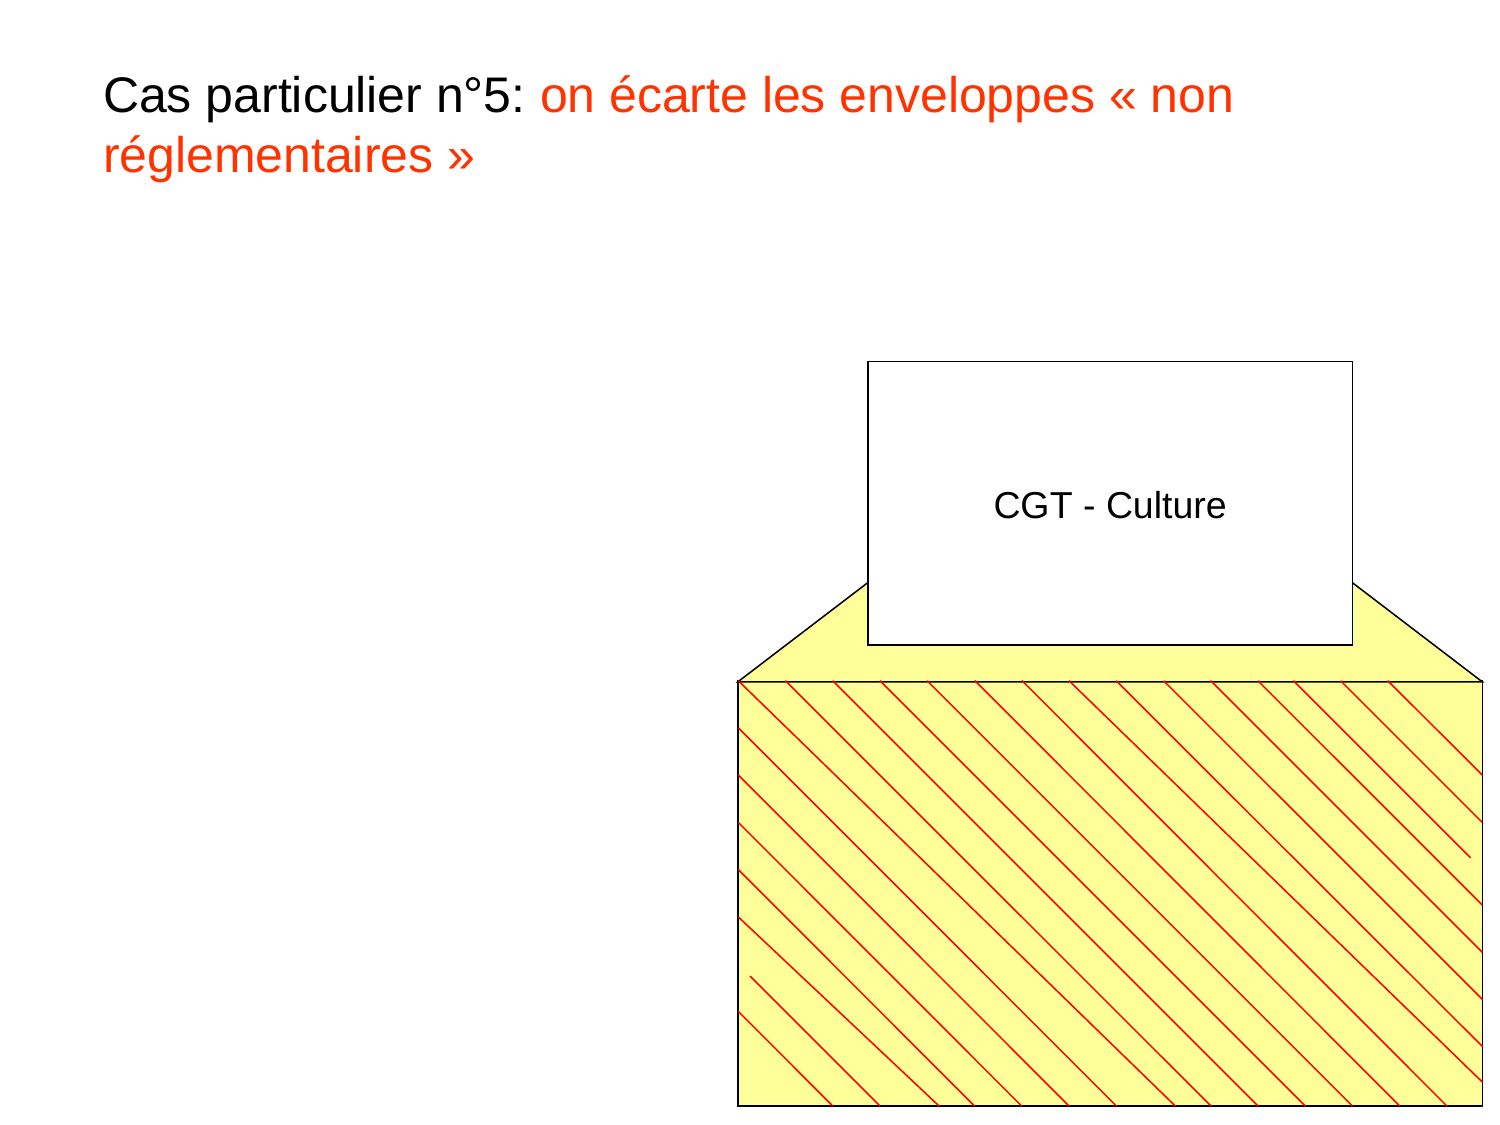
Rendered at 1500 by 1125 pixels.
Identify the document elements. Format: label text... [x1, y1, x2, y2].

text_box CGT - Culture [867, 361, 1353, 646]
text_box Cas particulier n°5: on écarte les enveloppes « non réglementaires » [88, 54, 1353, 191]
text_box [738, 1014, 830, 1106]
text_box [738, 872, 972, 1106]
text_box [738, 730, 1114, 1106]
text_box [738, 683, 1173, 1106]
text_box [740, 583, 1483, 1106]
text_box [738, 919, 936, 1106]
text_box [738, 825, 1019, 1106]
text_box [738, 777, 1066, 1106]
